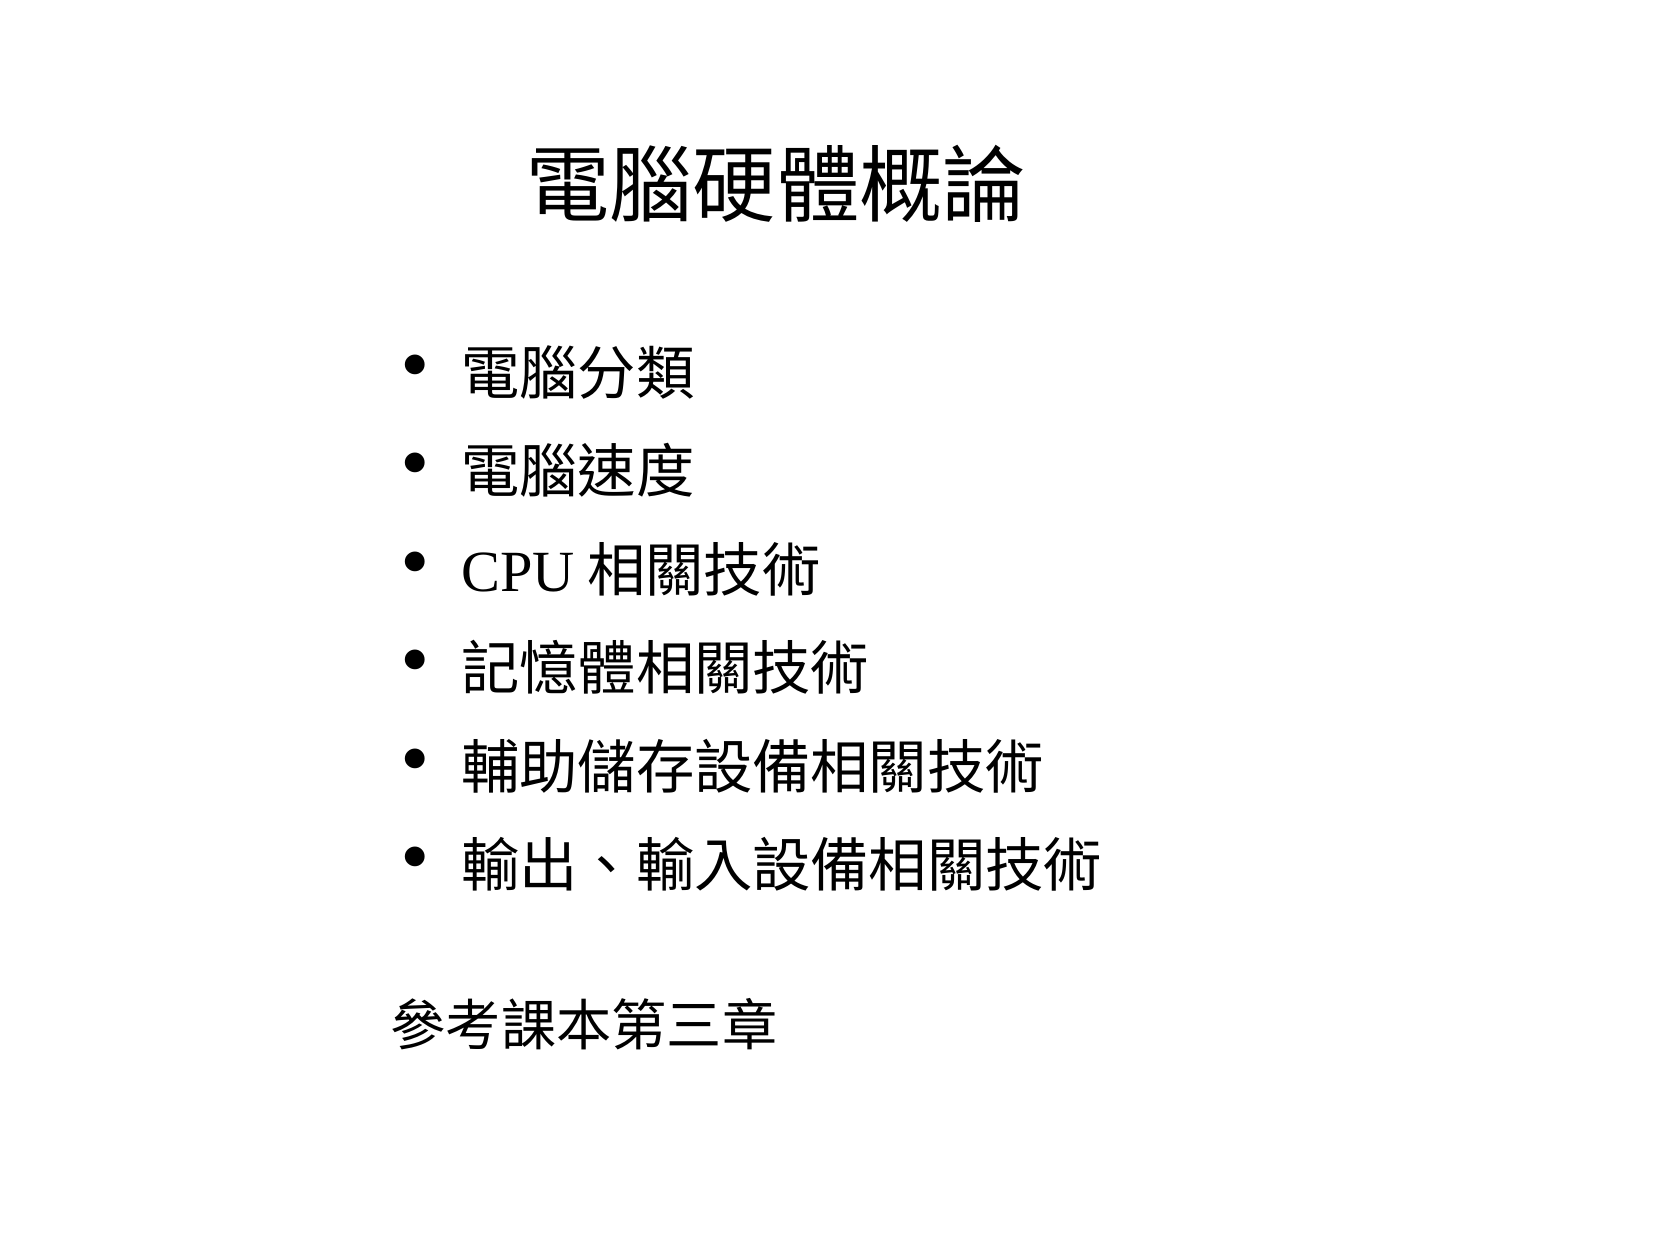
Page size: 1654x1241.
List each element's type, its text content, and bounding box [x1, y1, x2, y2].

text_box 參考課本第三章 [390, 976, 942, 1043]
list 電腦分類 電腦速度 CPU相關技術 記憶體相關技術 輔助儲存設備相關技術 輸出、輸入設備相關技術 [390, 319, 1219, 1081]
title 電腦硬體概論 [73, 24, 1479, 249]
